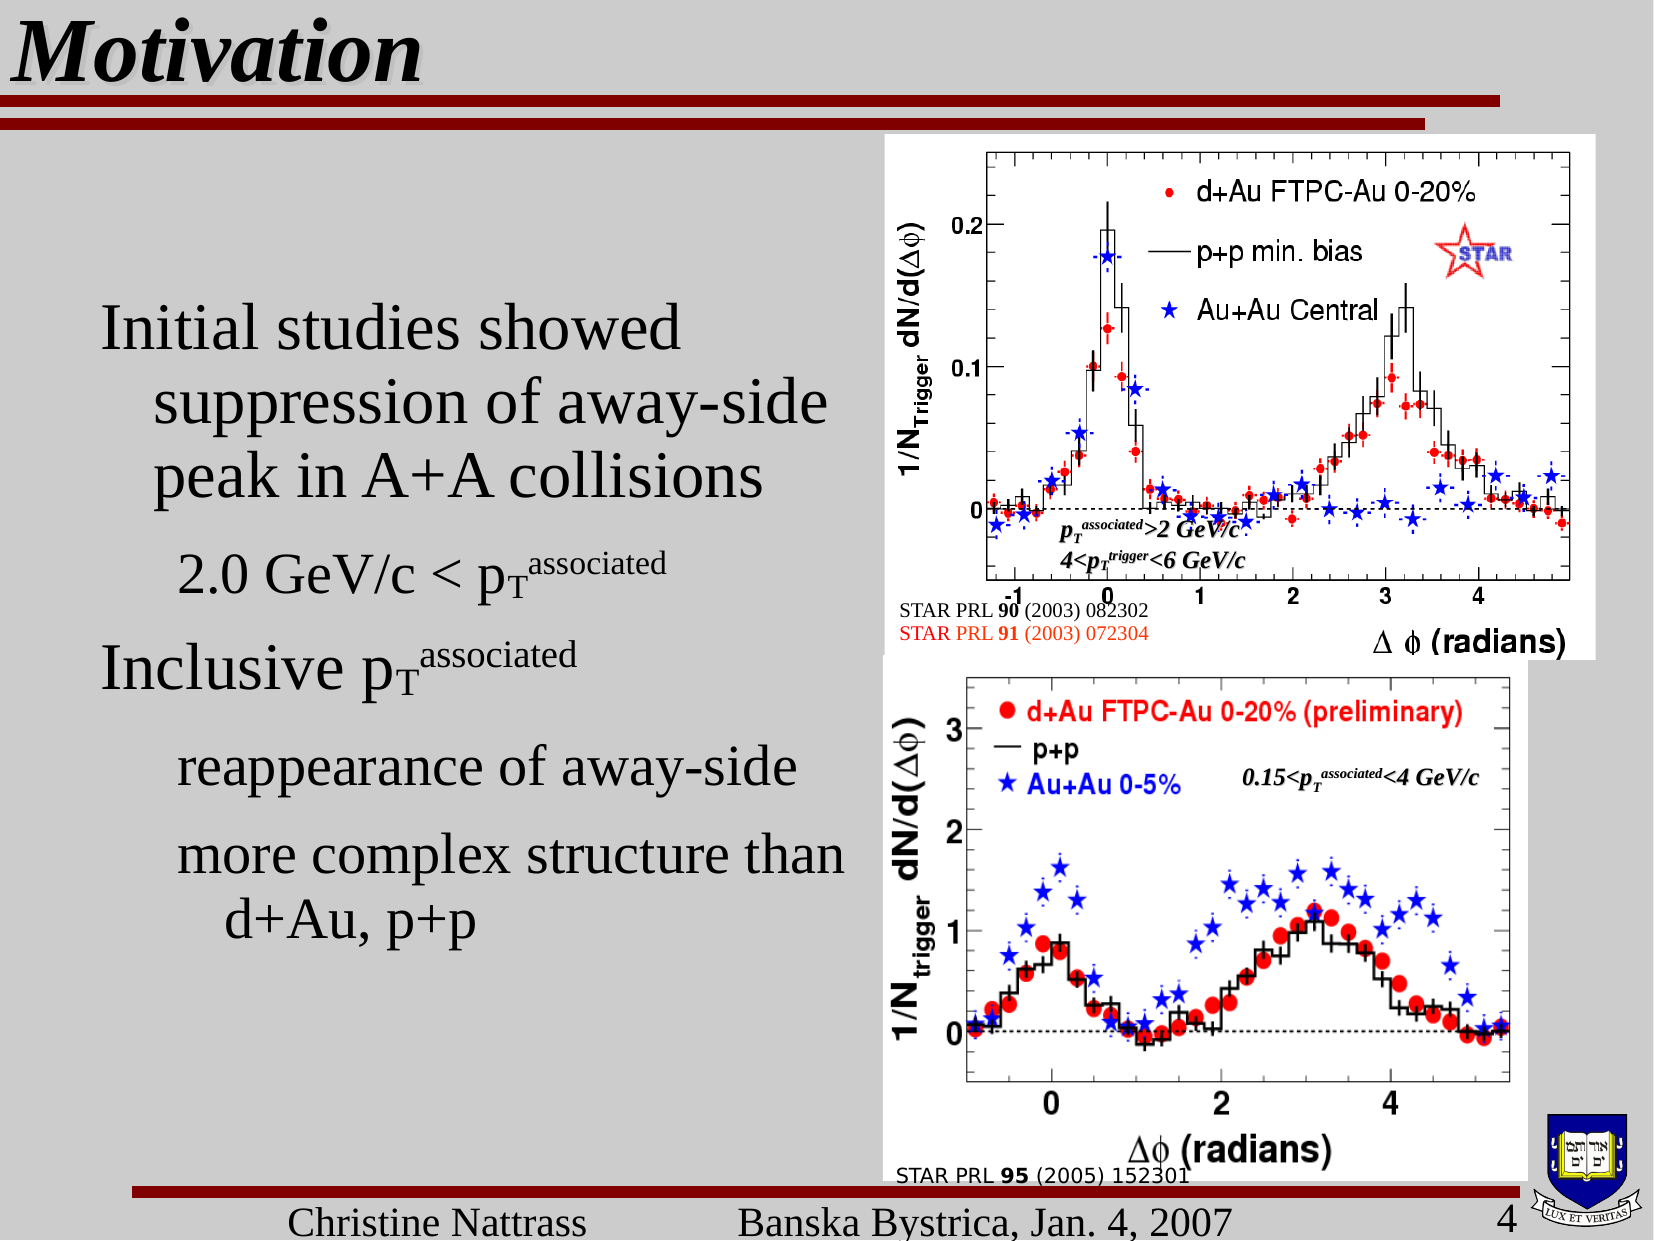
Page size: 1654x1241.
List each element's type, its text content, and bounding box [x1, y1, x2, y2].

picture [1530, 1114, 1643, 1227]
list Initial studies showed suppression of away-side peak in A+A collisions 2.0 GeV/c < pTassociated Inclusive pTassociated reappearance of away-side more complex structure than d+Au, p+p [82, 290, 863, 1109]
picture [882, 134, 1596, 1181]
text_box pTassociated>2 GeV/c 4<pTtrigger<6 GeV/c [1045, 507, 1261, 583]
title Motivation [11, 0, 1512, 107]
text_box STAR PRL 90 (2003) 082302 STAR PRL 91 (2003) 072304 [884, 591, 1173, 653]
text_box 0.15<pTassociated<4 GeV/c [1227, 755, 1495, 803]
text_box STAR PRL 95 (2005) 152301 [881, 1157, 1206, 1197]
